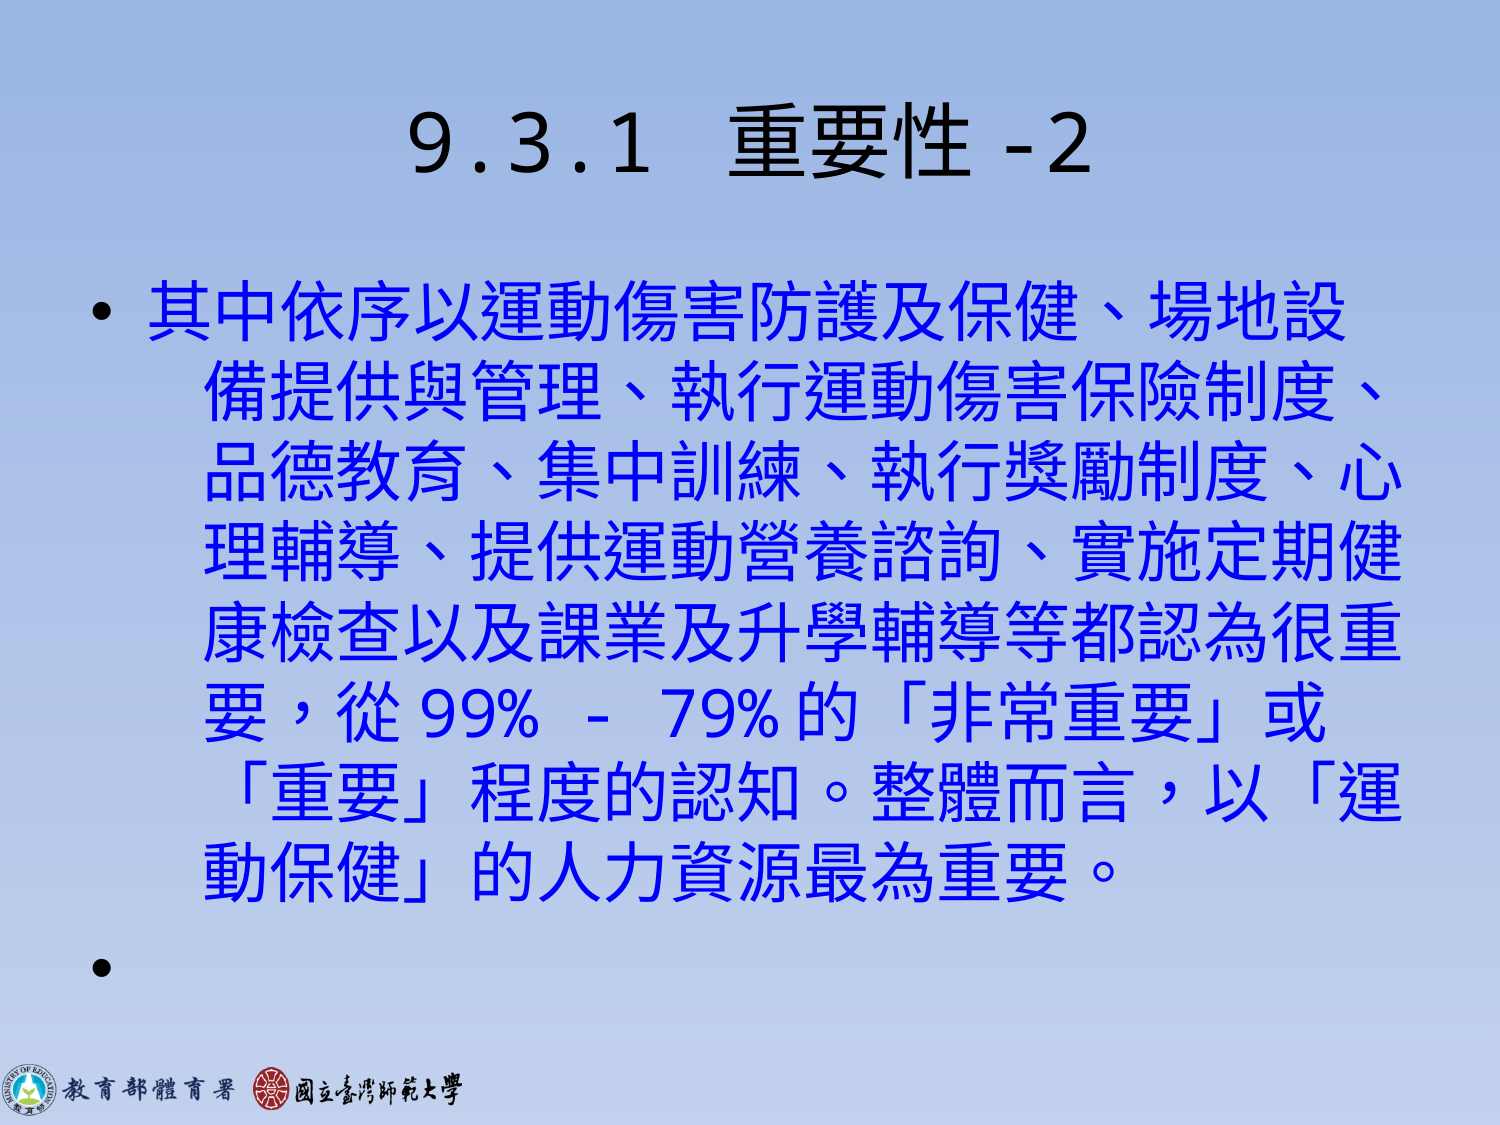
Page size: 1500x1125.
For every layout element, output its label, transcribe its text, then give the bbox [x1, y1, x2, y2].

list 其中依序以運動傷害防護及保健、場地設備提供與管理、執行運動傷害保險制度、品德教育、集中訓練、執行獎勵制度、心理輔導、提供運動營養諮詢、實施定期健康檢查以及課業及升學輔導等都認為很重要，從99% - 79%的「非常重要」或「重要」程度的認知。整體而言，以「運動保健」的人力資源最為重要。 [75, 262, 1426, 1005]
title 9.3.1 重要性-2 [75, 45, 1426, 233]
